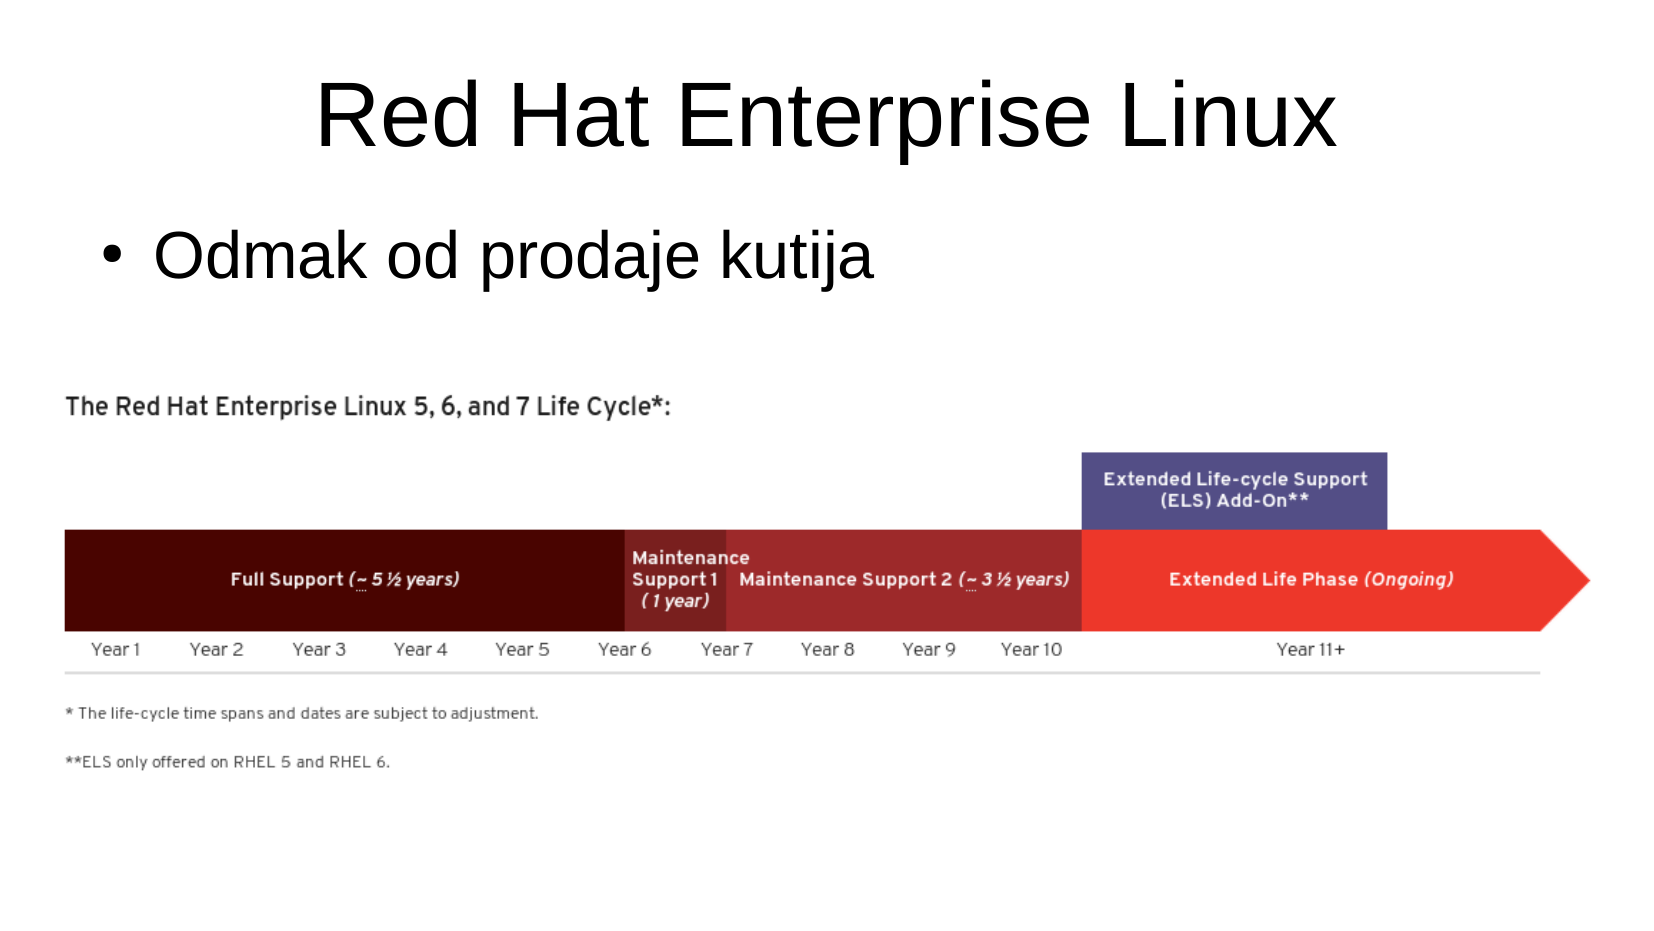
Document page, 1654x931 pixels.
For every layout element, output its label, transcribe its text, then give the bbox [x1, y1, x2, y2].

title Red Hat Enterprise Linux [82, 37, 1571, 193]
picture [35, 381, 1619, 792]
list Odmak od prodaje kutija [82, 217, 1571, 381]
